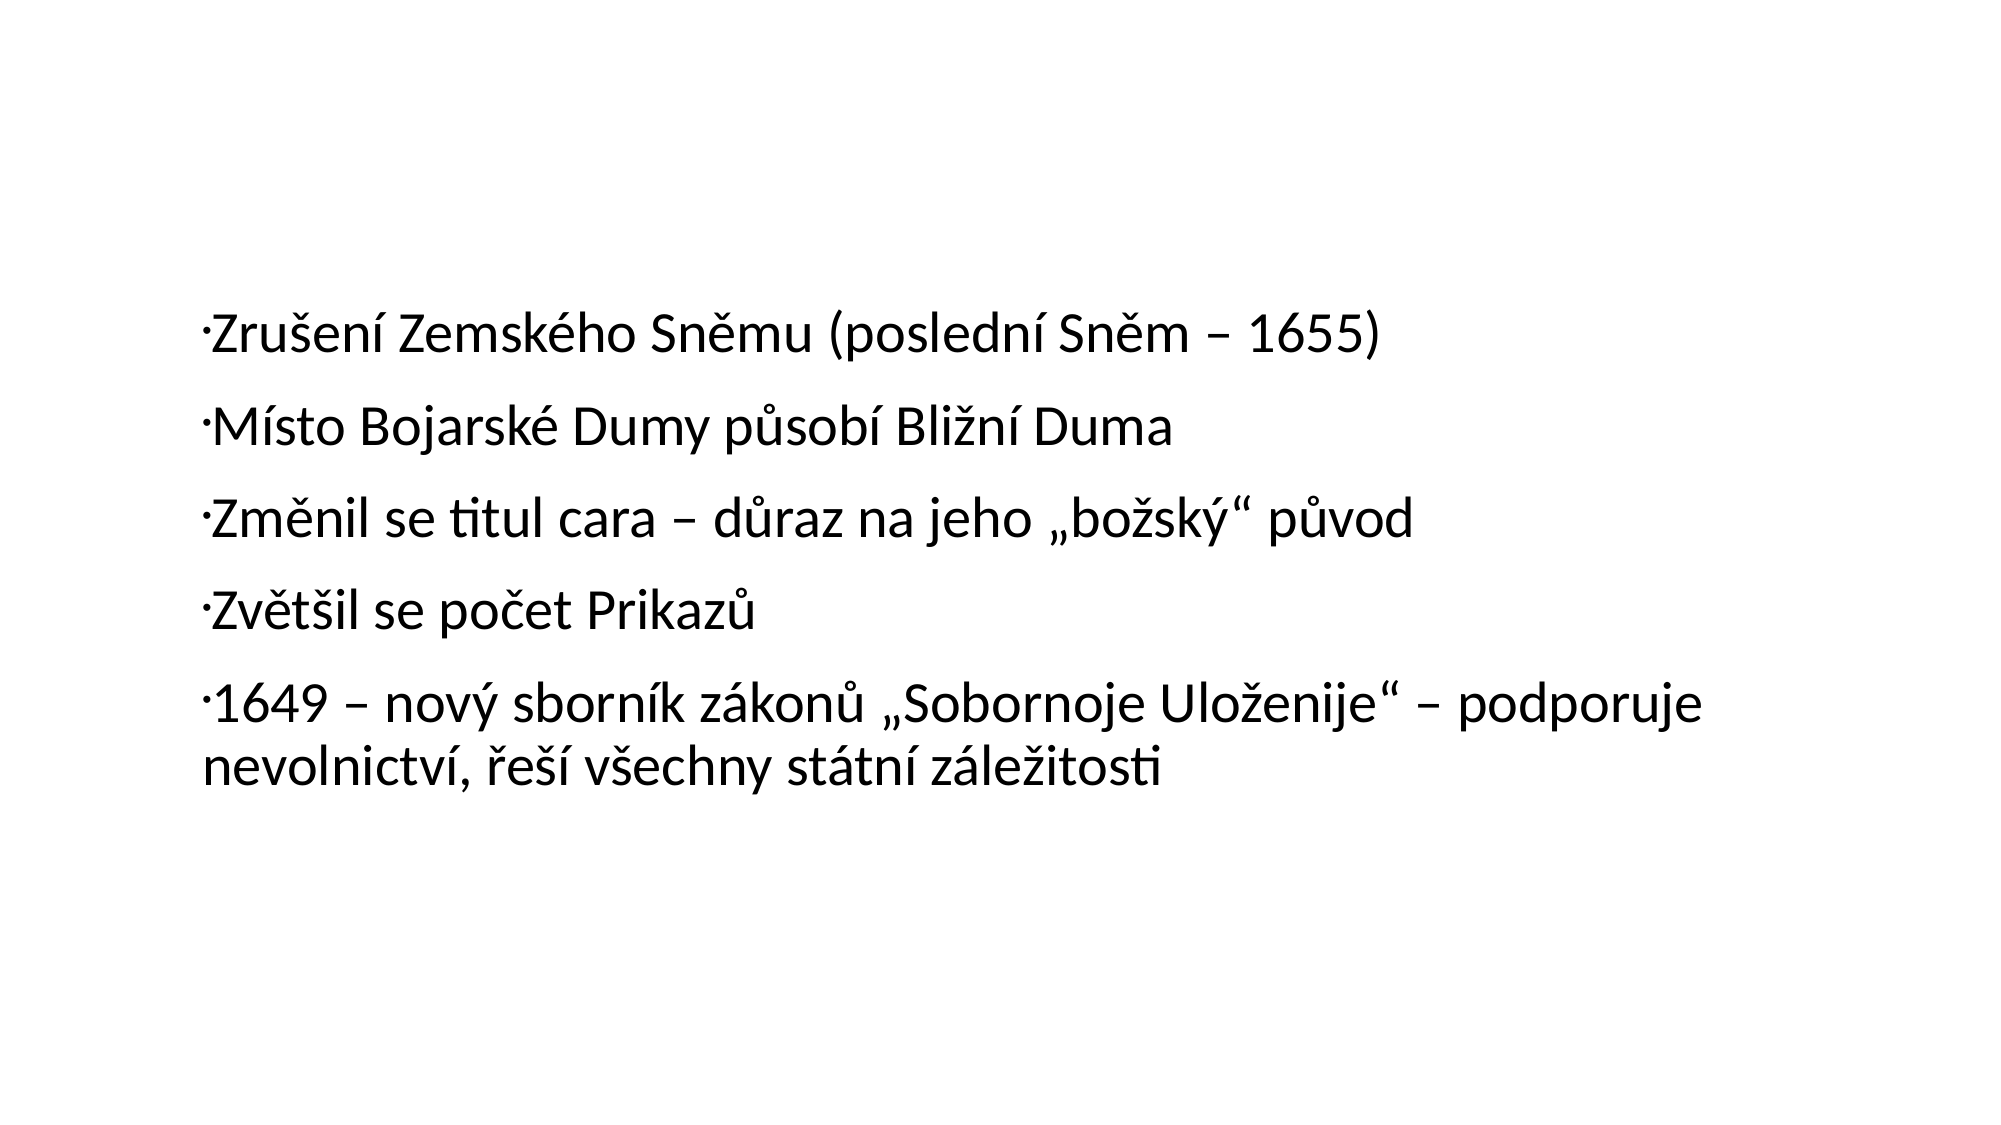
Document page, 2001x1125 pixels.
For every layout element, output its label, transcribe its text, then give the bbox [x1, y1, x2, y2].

list Zrušení Zemského Sněmu (poslední Sněm – 1655) Místo Bojarské Dumy působí Bližní Duma Změnil se titul cara – důraz na jeho „božský“ původ Zvětšil se počet Prikazů 1649 – nový sborník zákonů „Sobornoje Uloženije“ – podporuje nevolnictví, řeší všechny státní záležitosti [187, 295, 1913, 1010]
